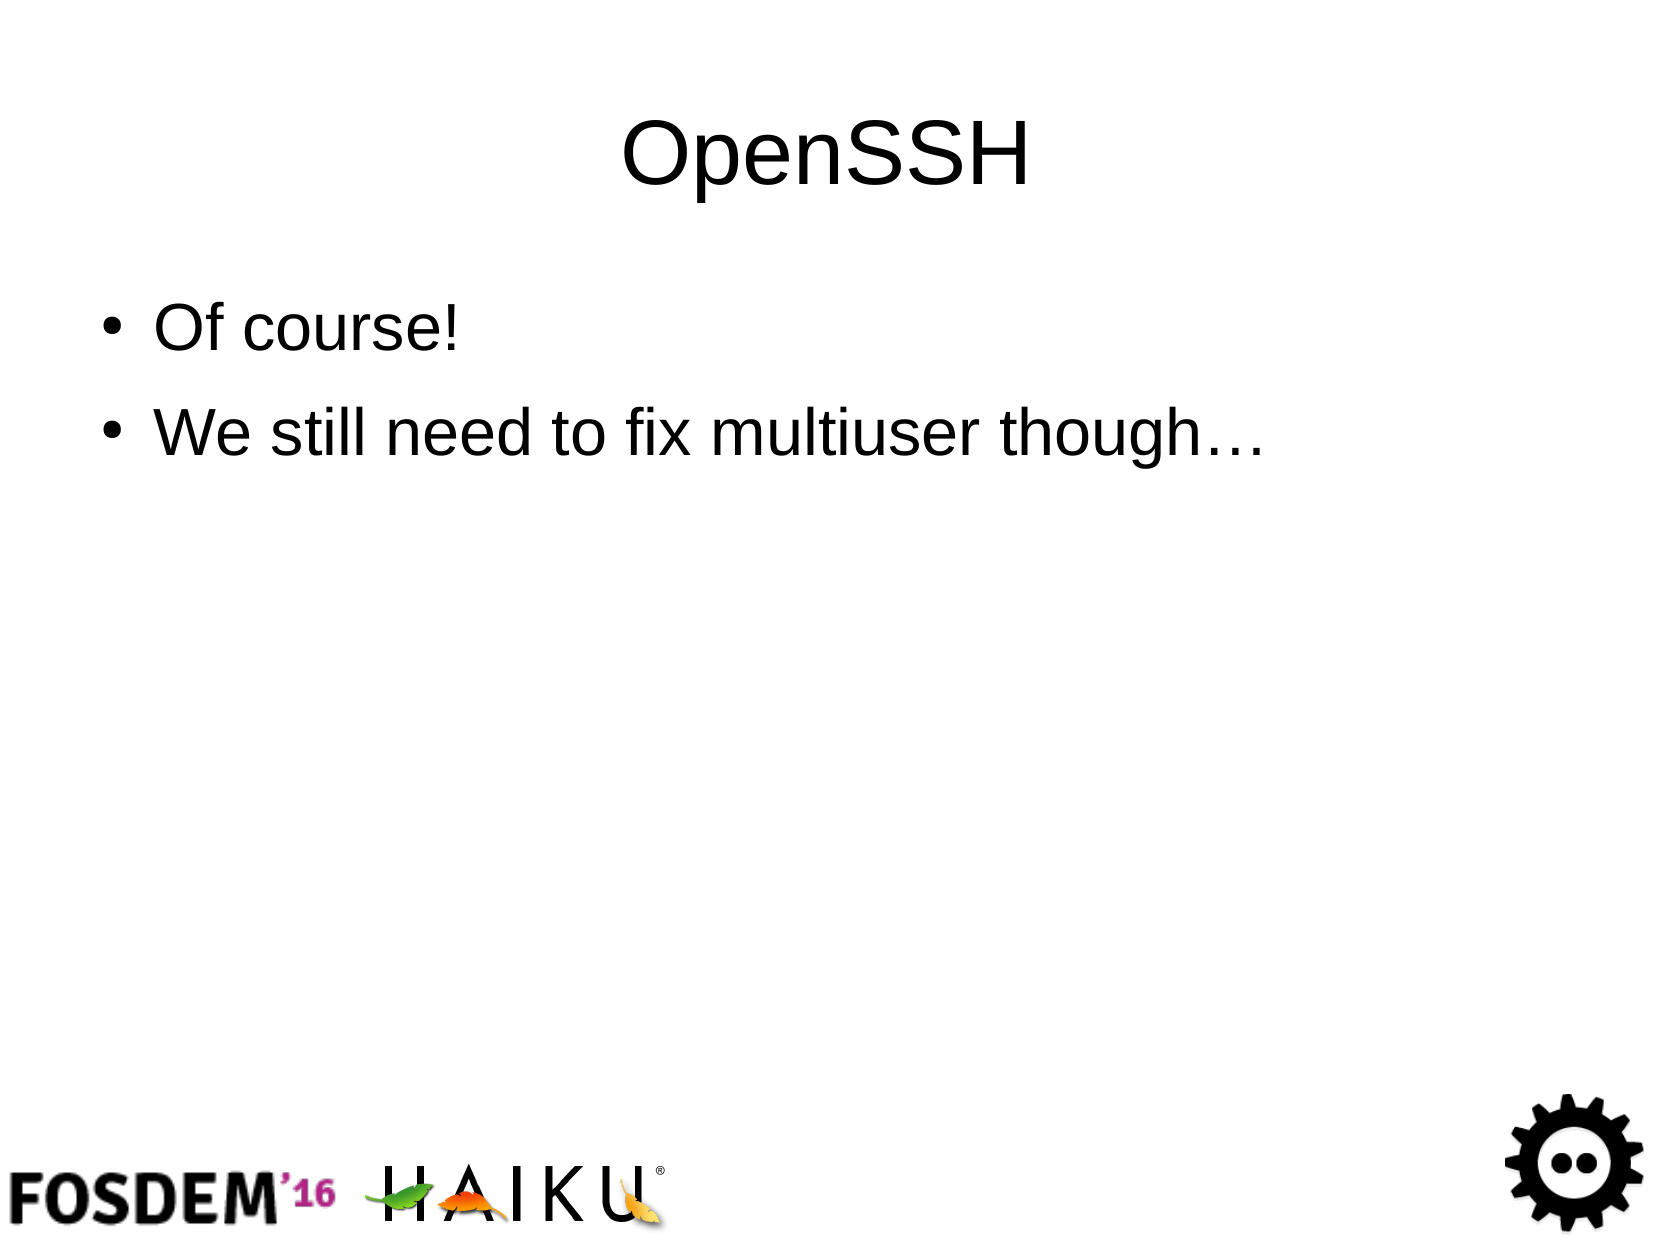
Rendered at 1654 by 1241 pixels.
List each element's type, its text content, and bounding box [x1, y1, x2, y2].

picture [363, 1163, 670, 1235]
picture [1505, 1094, 1648, 1235]
picture [0, 1152, 350, 1241]
title OpenSSH [82, 49, 1571, 257]
list Of course! We still need to fix multiuser though… [82, 290, 1571, 1010]
